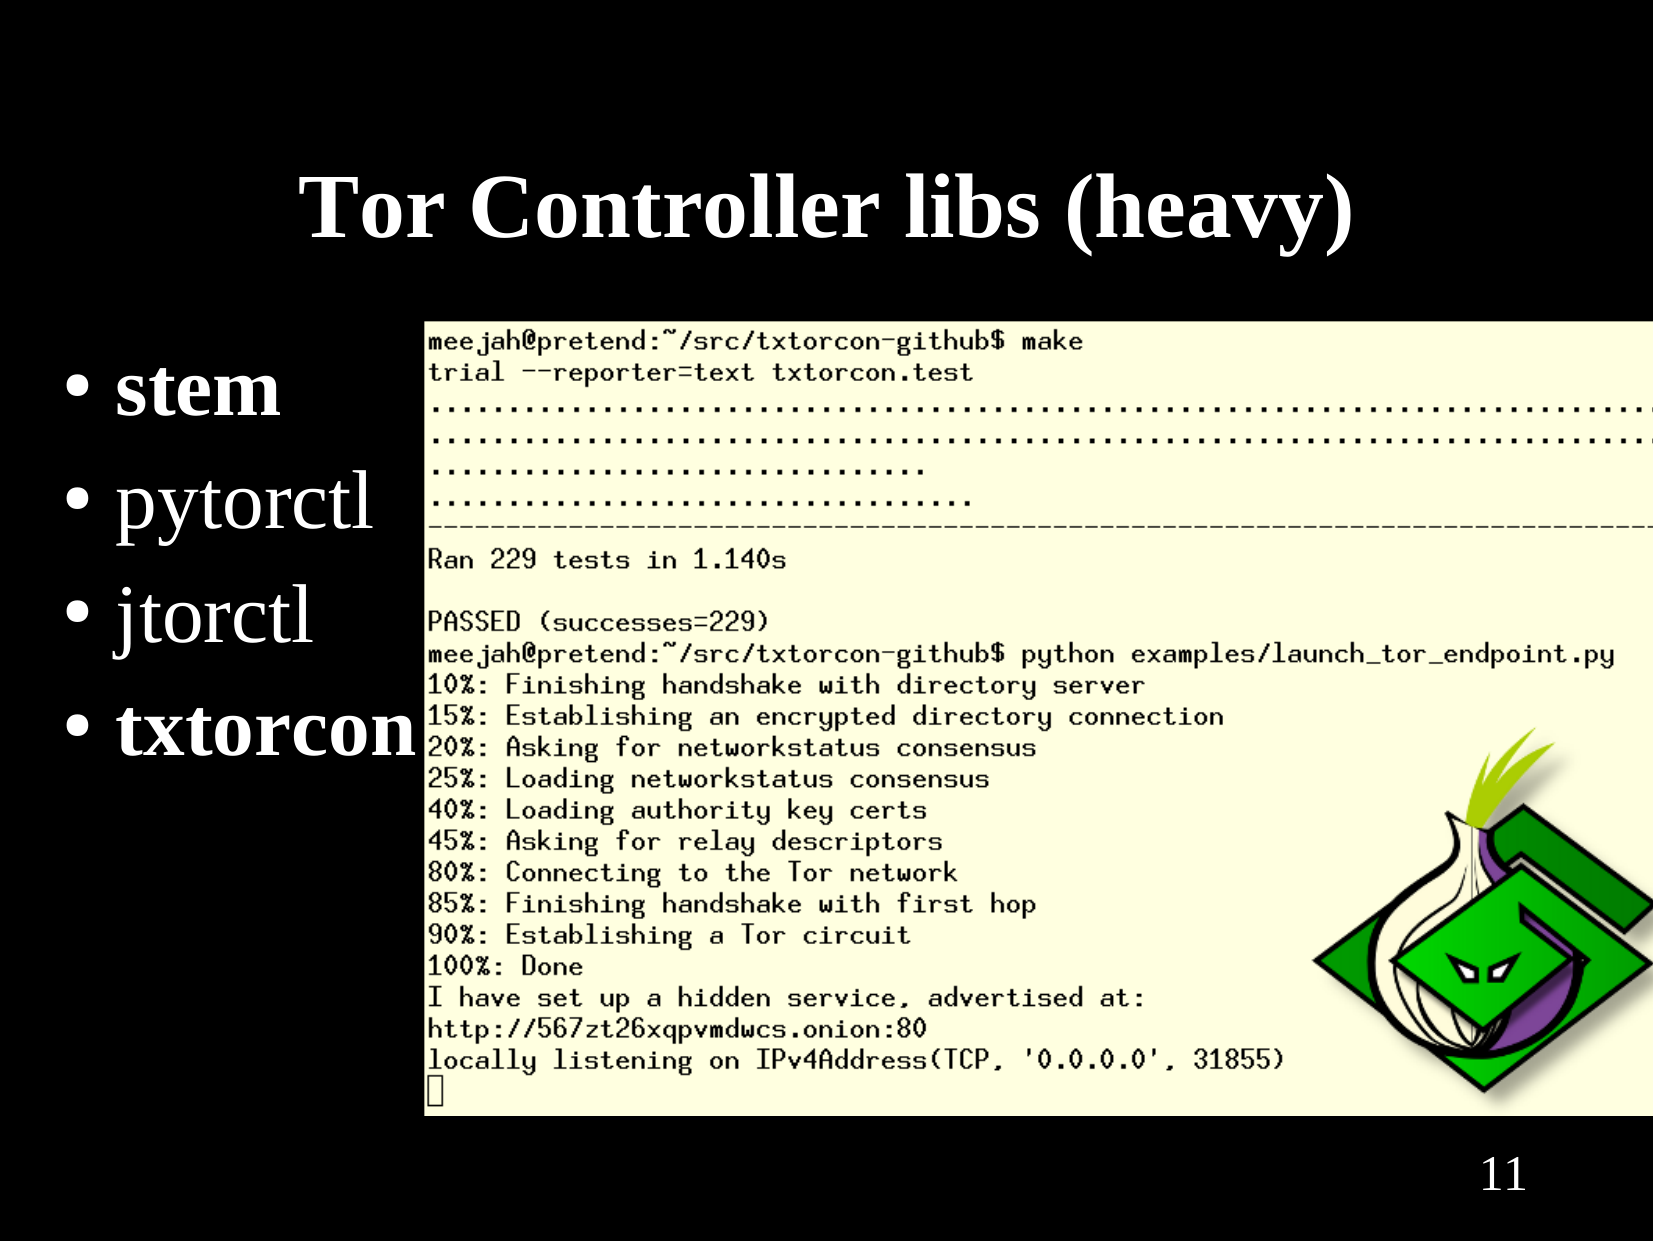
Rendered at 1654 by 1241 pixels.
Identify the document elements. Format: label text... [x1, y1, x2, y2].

list stem pytorctl jtorctl txtorcon [45, 341, 1457, 1123]
picture [423, 320, 1653, 1116]
title Tor Controller libs (heavy) [121, 102, 1534, 311]
